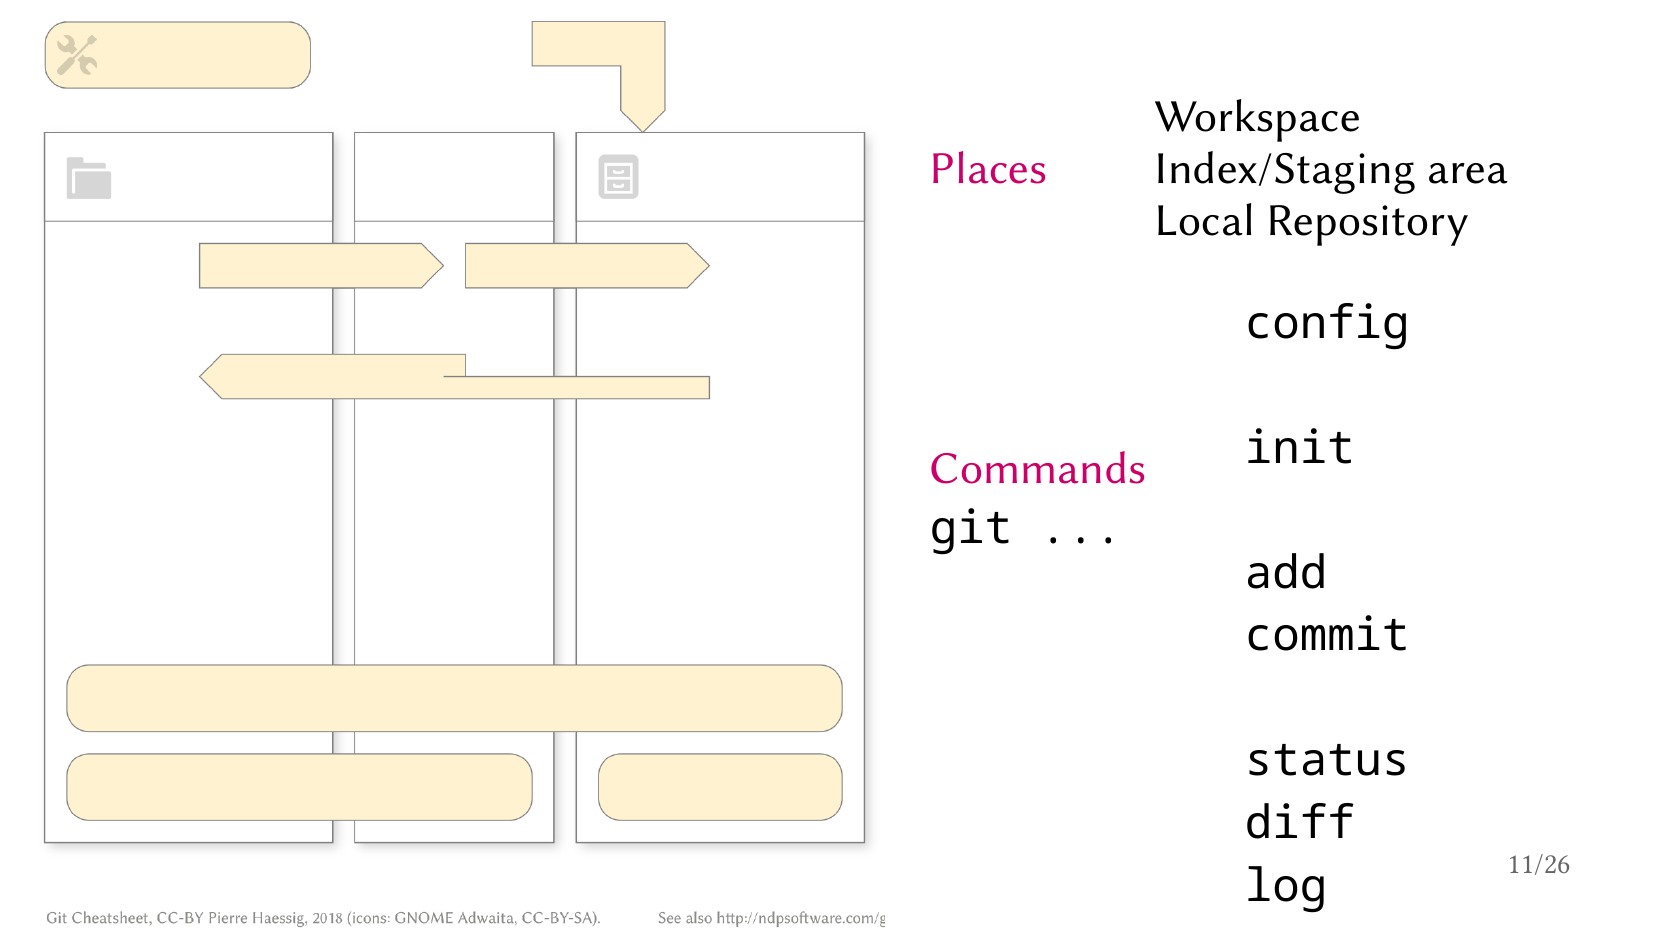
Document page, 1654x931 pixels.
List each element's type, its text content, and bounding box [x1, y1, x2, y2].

text_box config init add commit status diff log checkout [1230, 281, 1481, 856]
picture [0, 0, 885, 931]
text_box Commands git ... [914, 435, 1171, 636]
text_box Workspace Index/Staging area Local Repository [1140, 82, 1546, 256]
text_box Places [915, 135, 1081, 211]
